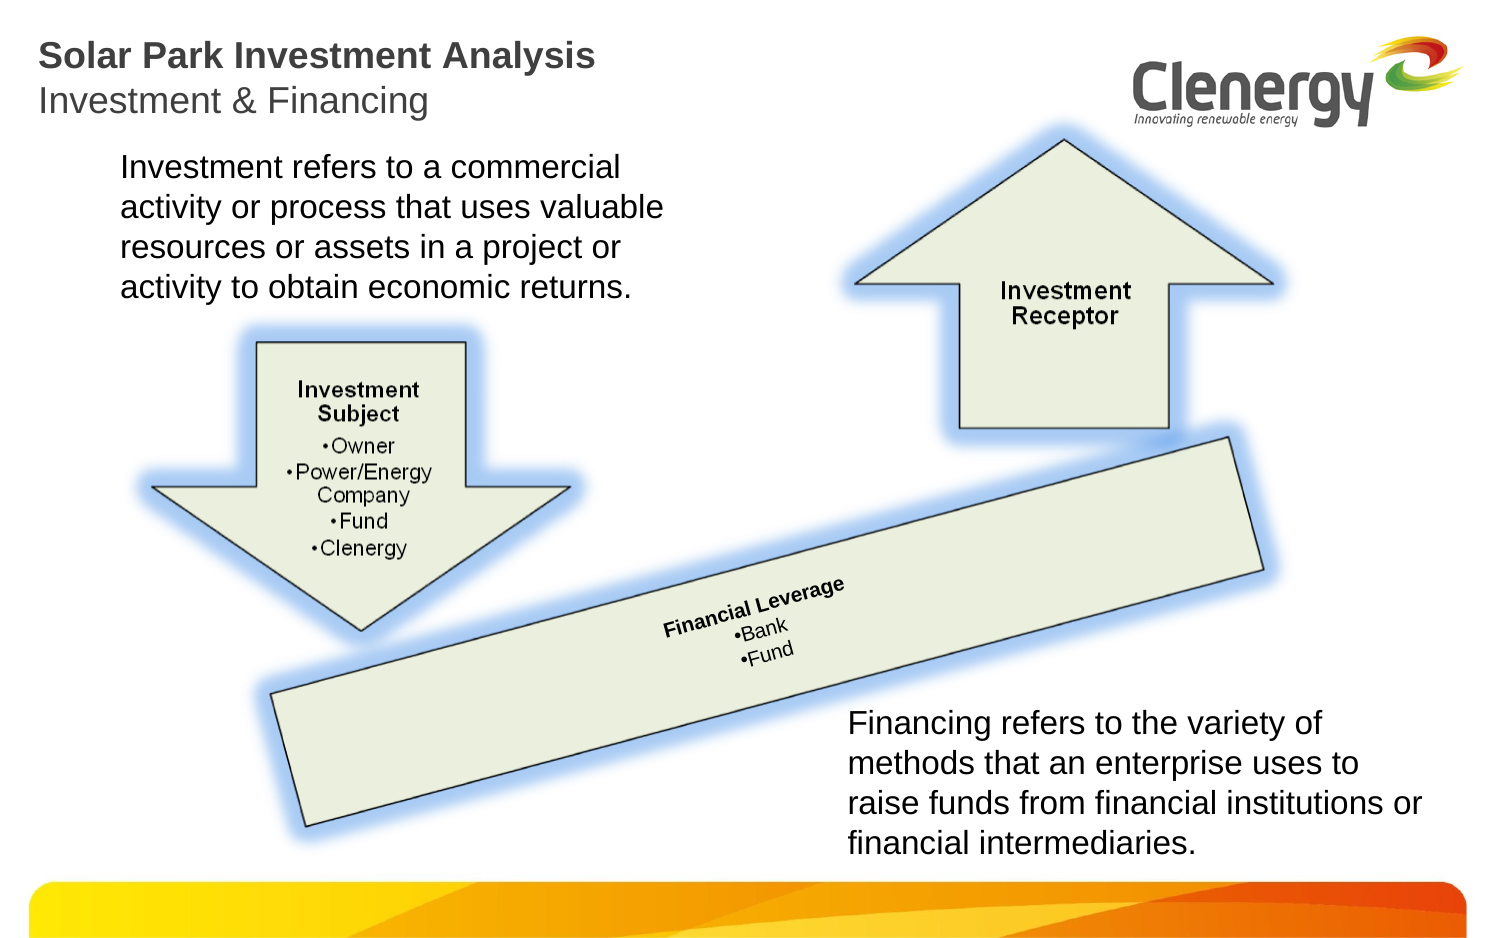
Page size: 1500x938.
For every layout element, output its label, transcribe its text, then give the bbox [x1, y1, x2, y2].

text_box Investment refers to a commercial activity or process that uses valuable resources or assets in a project or activity to obtain economic returns. [105, 137, 727, 314]
text_box Financing refers to the variety of methods that an enterprise uses to raise funds from financial institutions or financial intermediaries. [832, 693, 1454, 869]
picture [0, 0, 1500, 938]
text_box Solar Park Investment Analysis Investment & Financing [23, 23, 903, 129]
text_box Financial Leverage Bank Fund [281, 456, 1240, 803]
